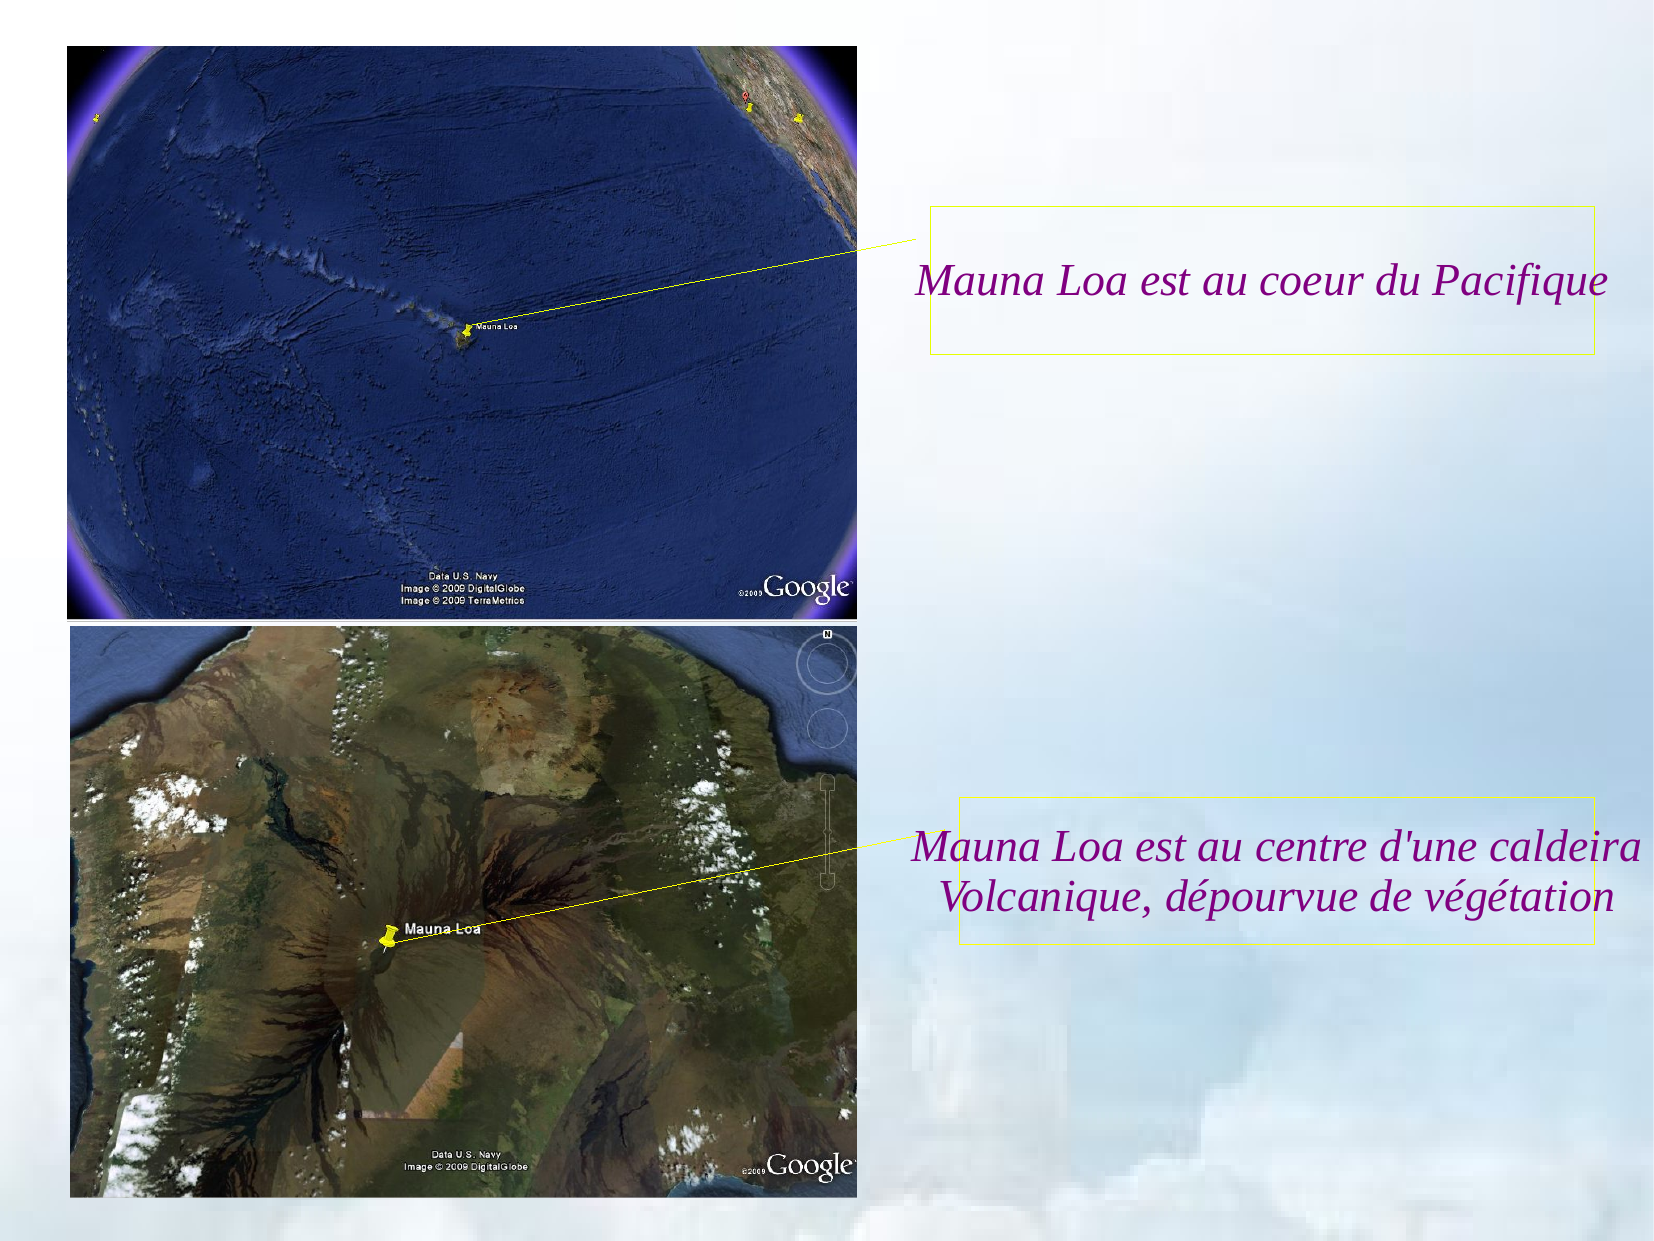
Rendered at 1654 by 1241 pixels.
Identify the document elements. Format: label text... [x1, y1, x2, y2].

text_box Mauna Loa est au coeur du Pacifique [930, 207, 1594, 354]
picture [0, 0, 1654, 1241]
text_box Mauna Loa est au centre d'une caldeira Volcanique, dépourvue de végétation [960, 797, 1594, 945]
